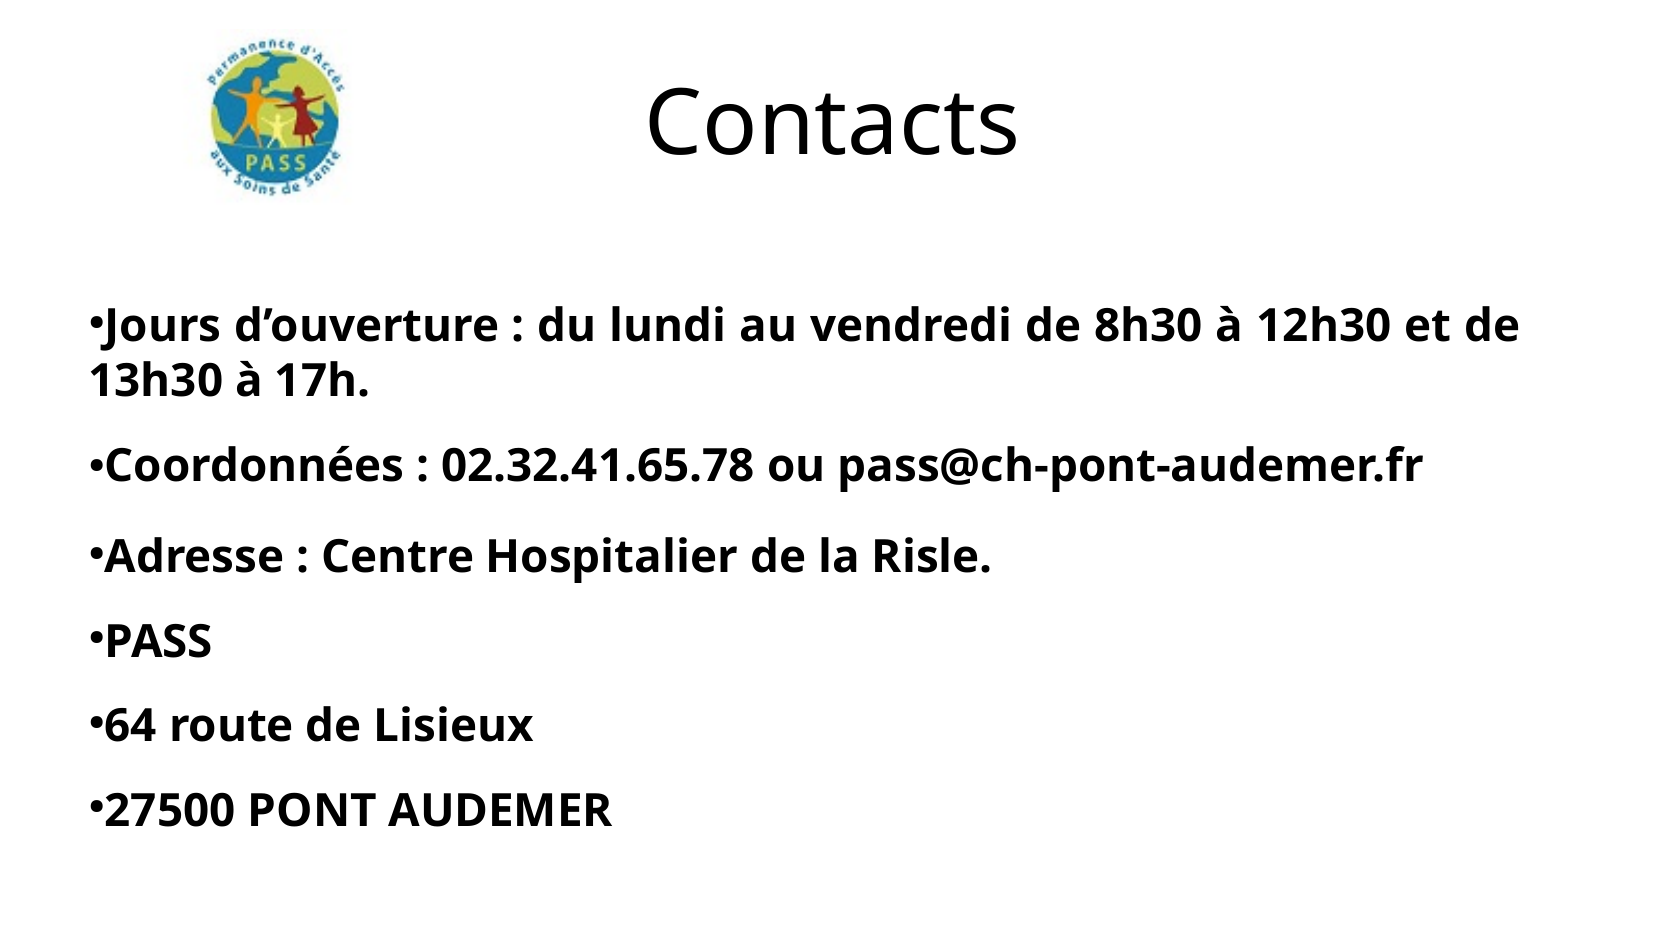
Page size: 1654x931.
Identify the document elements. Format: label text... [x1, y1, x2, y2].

subtitle Jours d’ouverture : du lundi au vendredi de 8h30 à 12h30 et de 13h30 à 17h. Coordonnées : 02.32.41.65.78 ou pass@ch-pont-audemer.fr Adresse : Centre Hospitalier de la Risle. PASS 64 route de Lisieux 27500 PONT AUDEMER [88, 236, 1580, 896]
picture [118, 29, 443, 205]
title Contacts [88, 29, 1577, 207]
